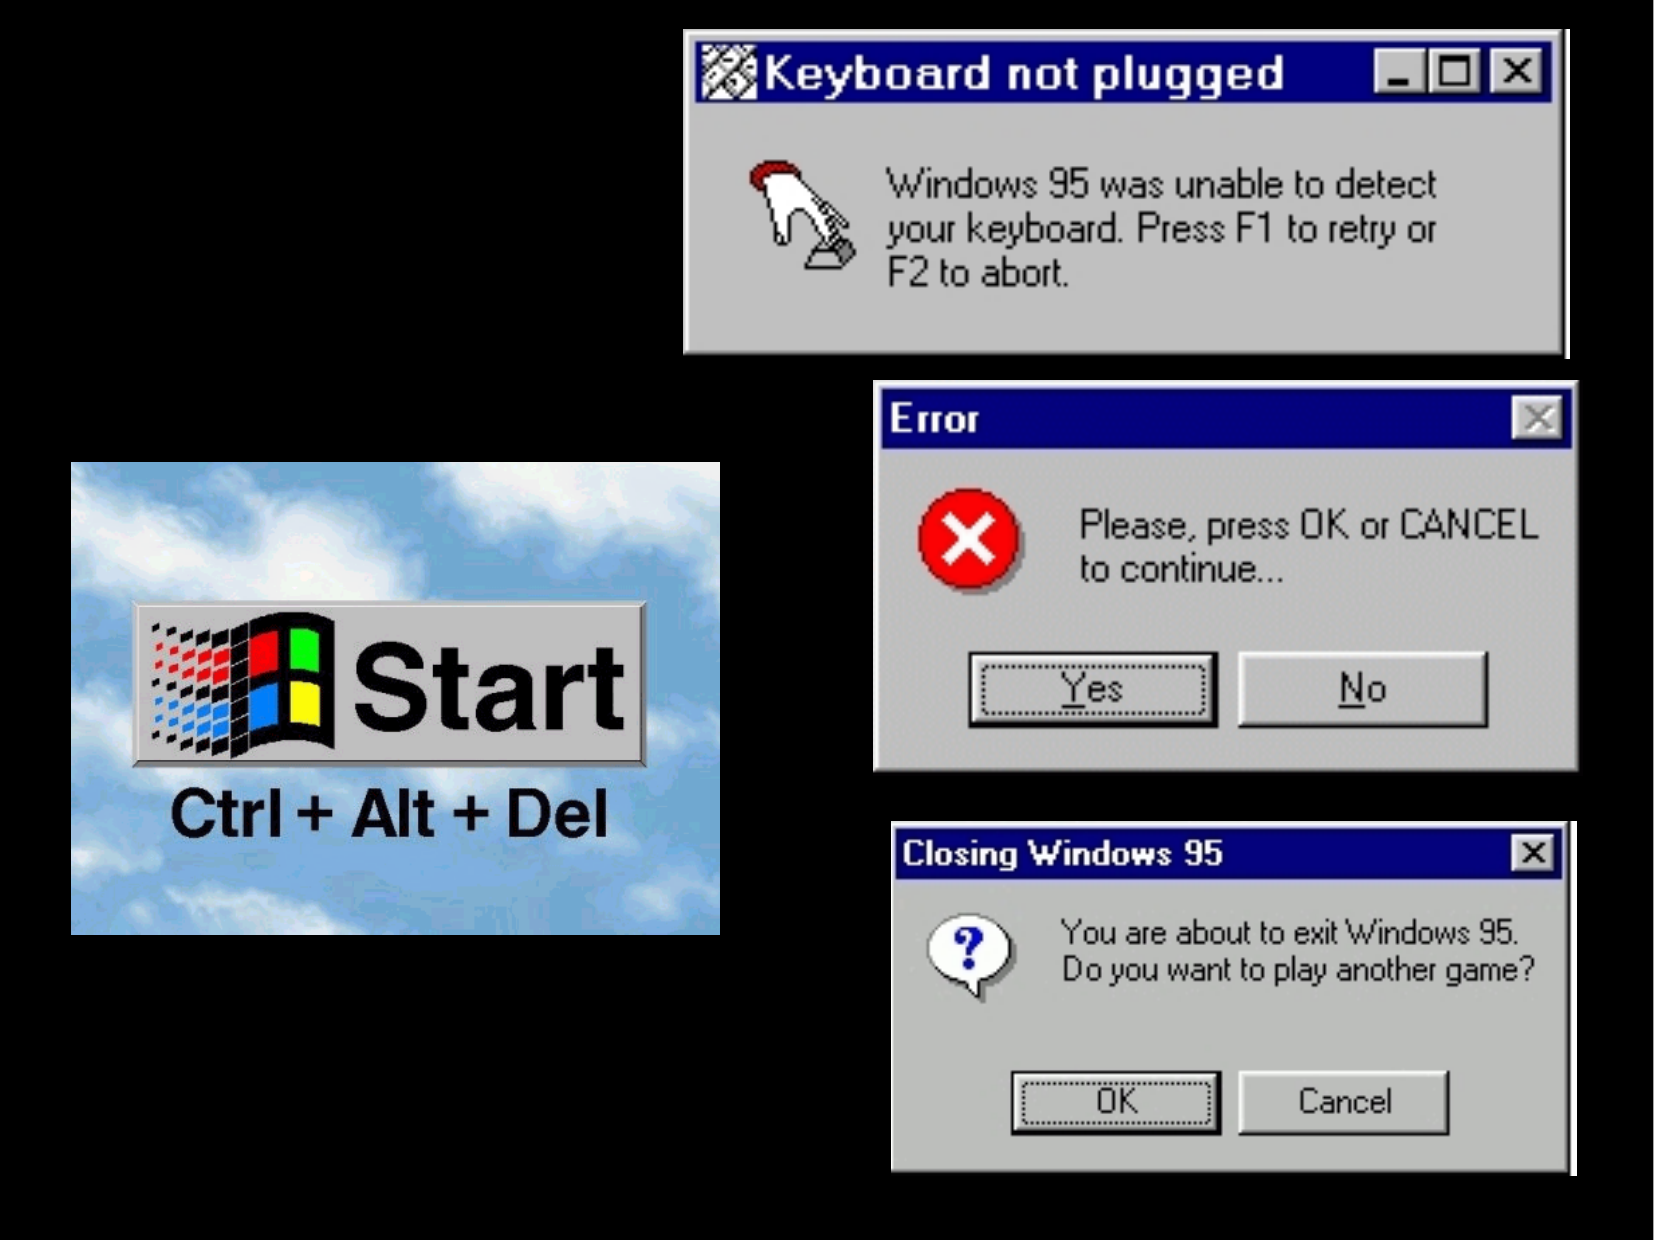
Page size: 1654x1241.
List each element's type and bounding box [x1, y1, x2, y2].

picture [683, 29, 1570, 359]
picture [891, 821, 1577, 1176]
picture [71, 462, 720, 935]
picture [873, 380, 1583, 776]
